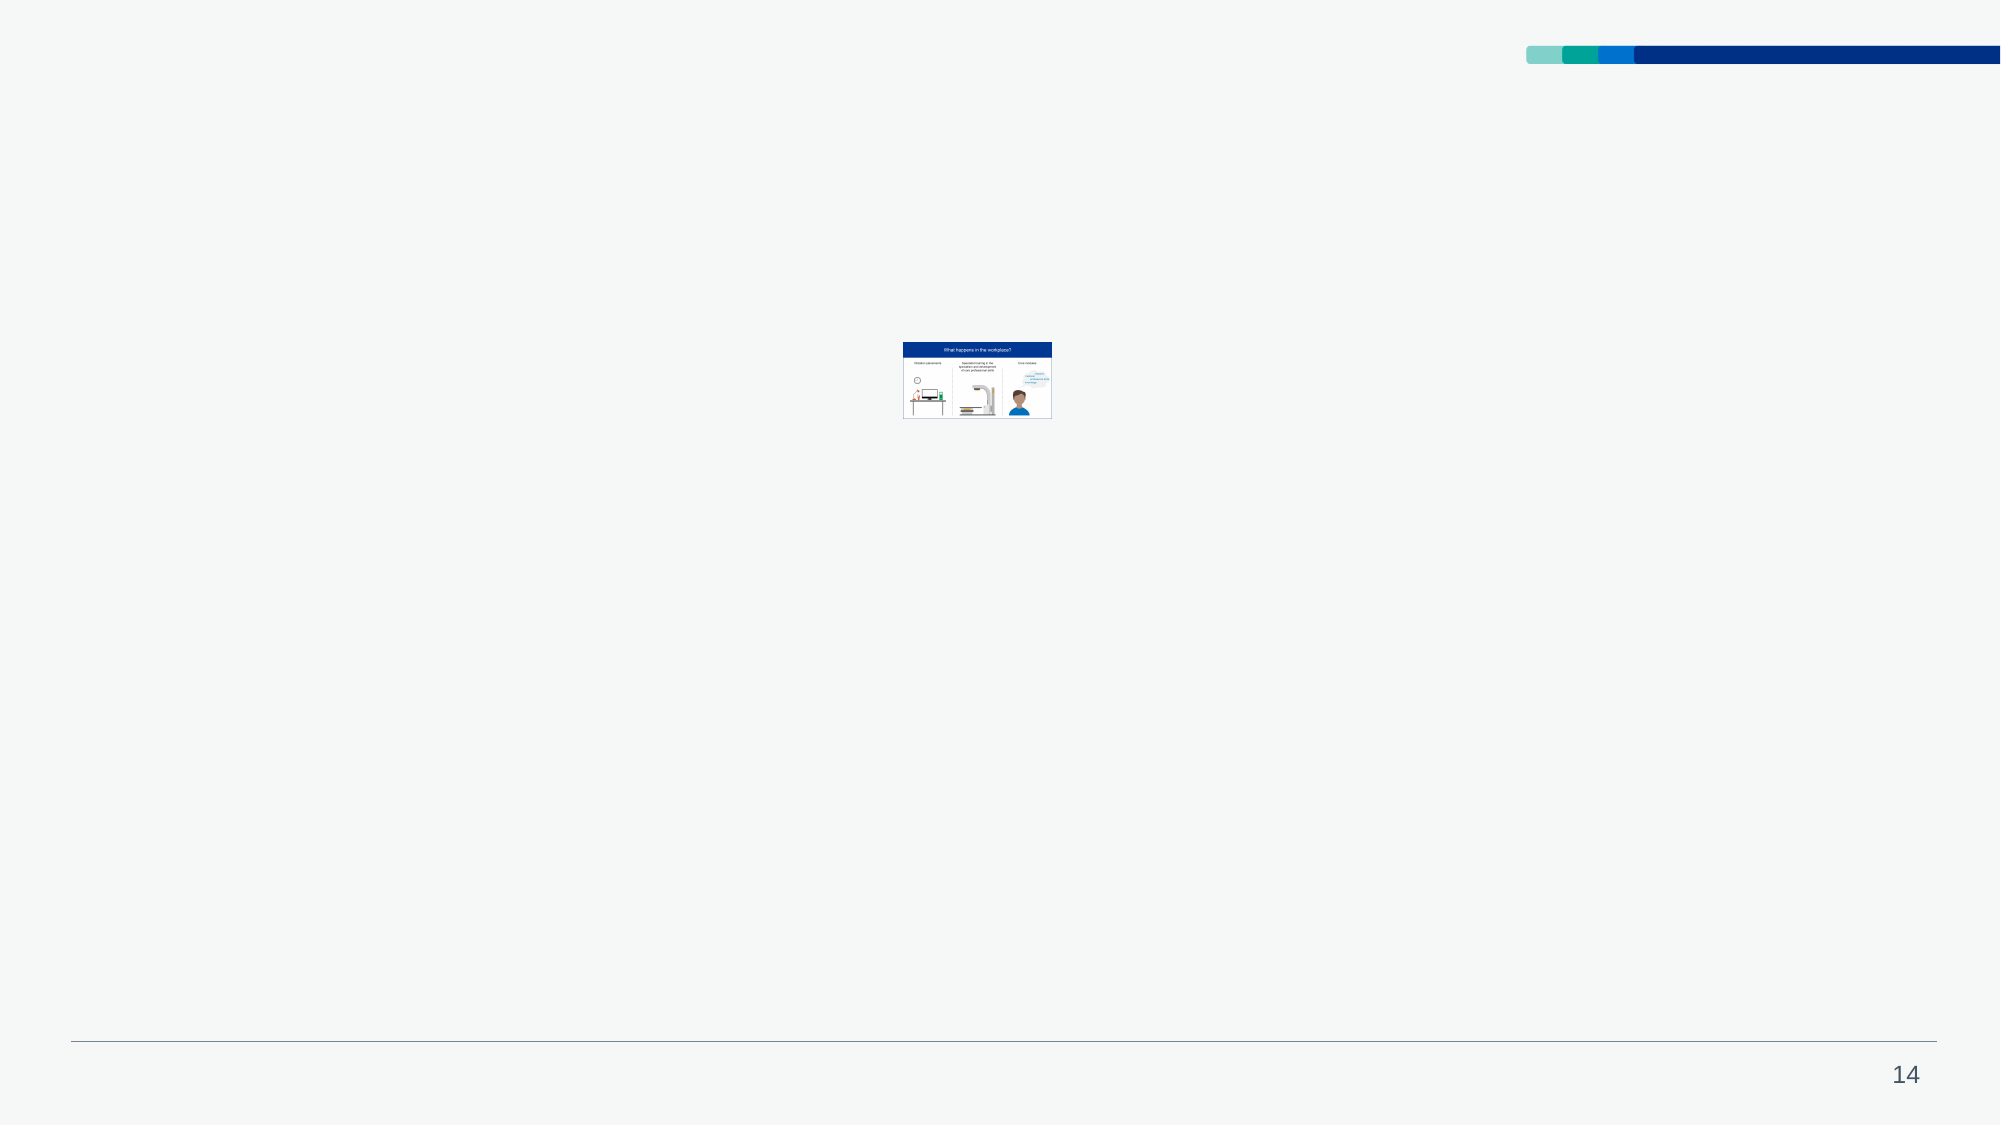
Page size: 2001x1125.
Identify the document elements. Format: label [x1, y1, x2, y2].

picture [54, 53, 1946, 1024]
